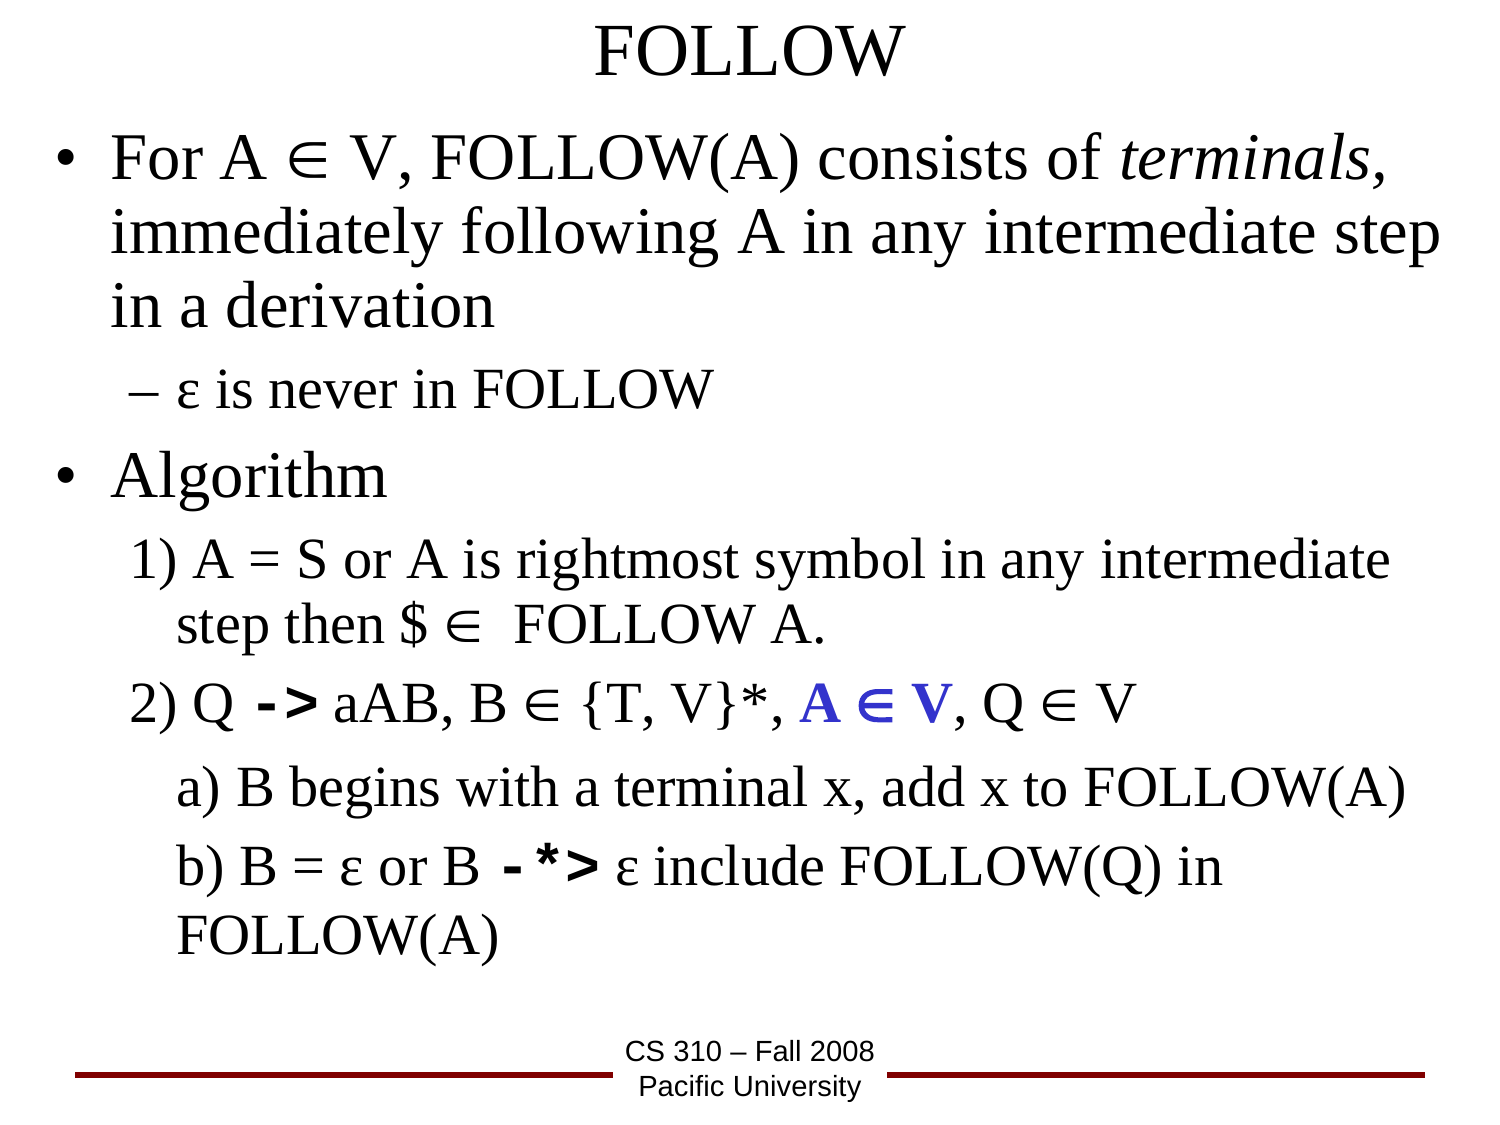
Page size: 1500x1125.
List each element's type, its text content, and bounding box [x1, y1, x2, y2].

title FOLLOW [112, 0, 1388, 100]
list For A  V, FOLLOW(A) consists of terminals, immediately following A in any intermediate step in a derivation ε is never in FOLLOW Algorithm 1) A = S or A is rightmost symbol in any intermediate step then $  FOLLOW A. 2) Q -> aAB, B  {T, V}*, A  V, Q  V a) B begins with a terminal x, add x to FOLLOW(A) b) B = ε or B -*> ε include FOLLOW(Q) in FOLLOW(A) [39, 112, 1500, 1063]
